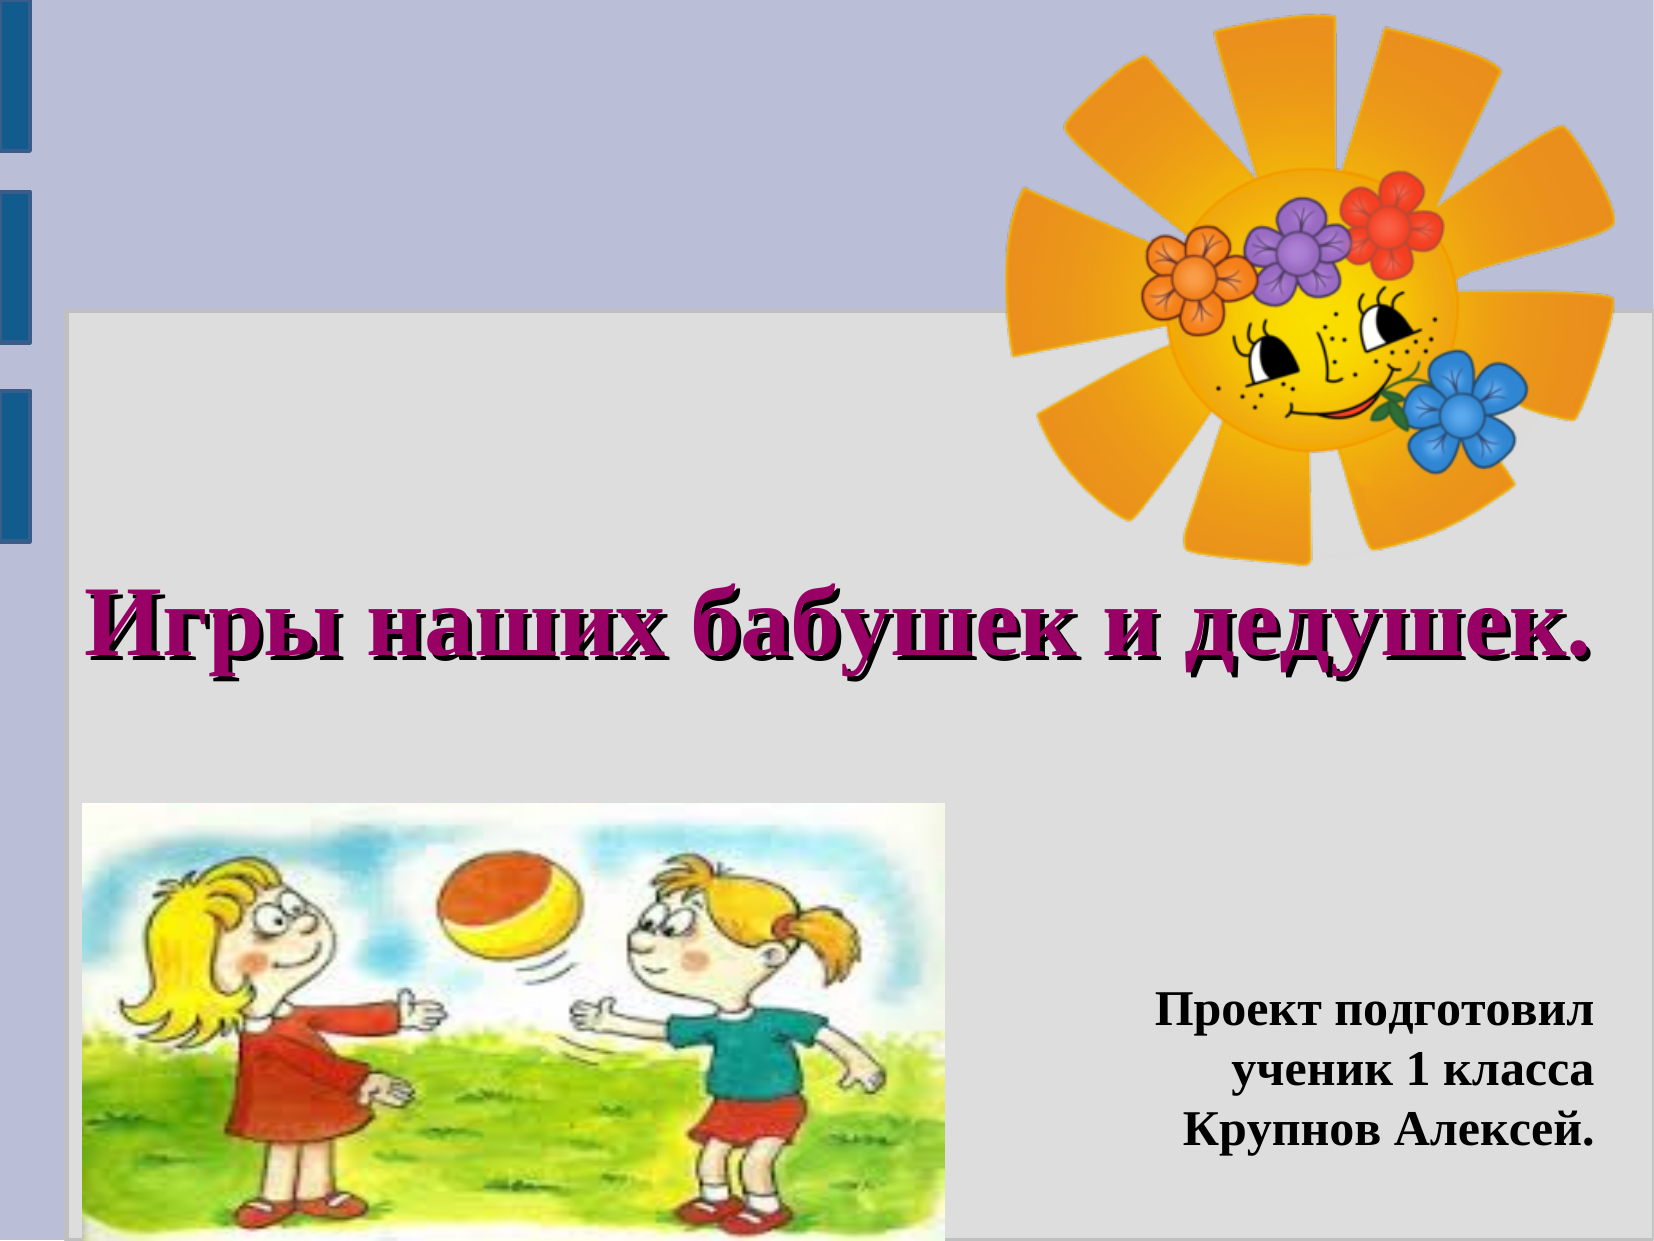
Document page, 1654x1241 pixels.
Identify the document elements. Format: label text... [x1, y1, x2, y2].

picture [968, 0, 1654, 603]
picture [82, 803, 945, 1241]
subtitle Игры наших бабушек и дедушек. Проект подготовил ученик 1 класса Крупнов Алексей. [82, 343, 1595, 1128]
